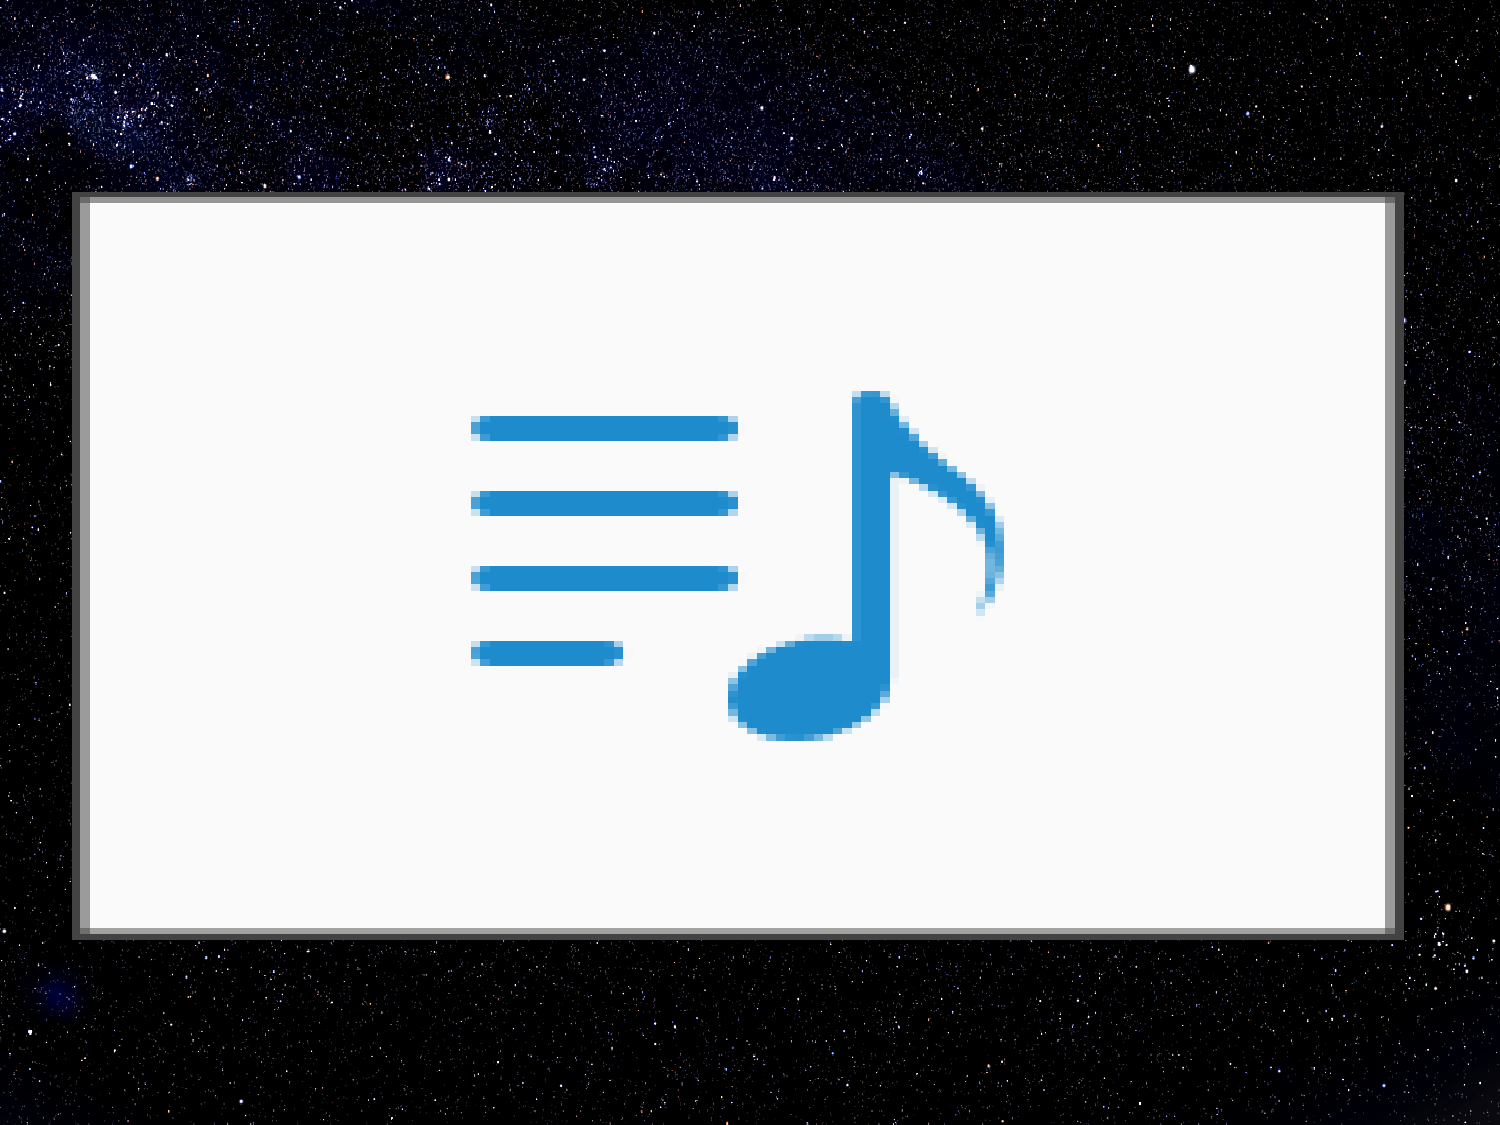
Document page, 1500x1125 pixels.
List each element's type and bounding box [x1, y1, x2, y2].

picture [0, 0, 1500, 1125]
text_box [70, 191, 1406, 942]
